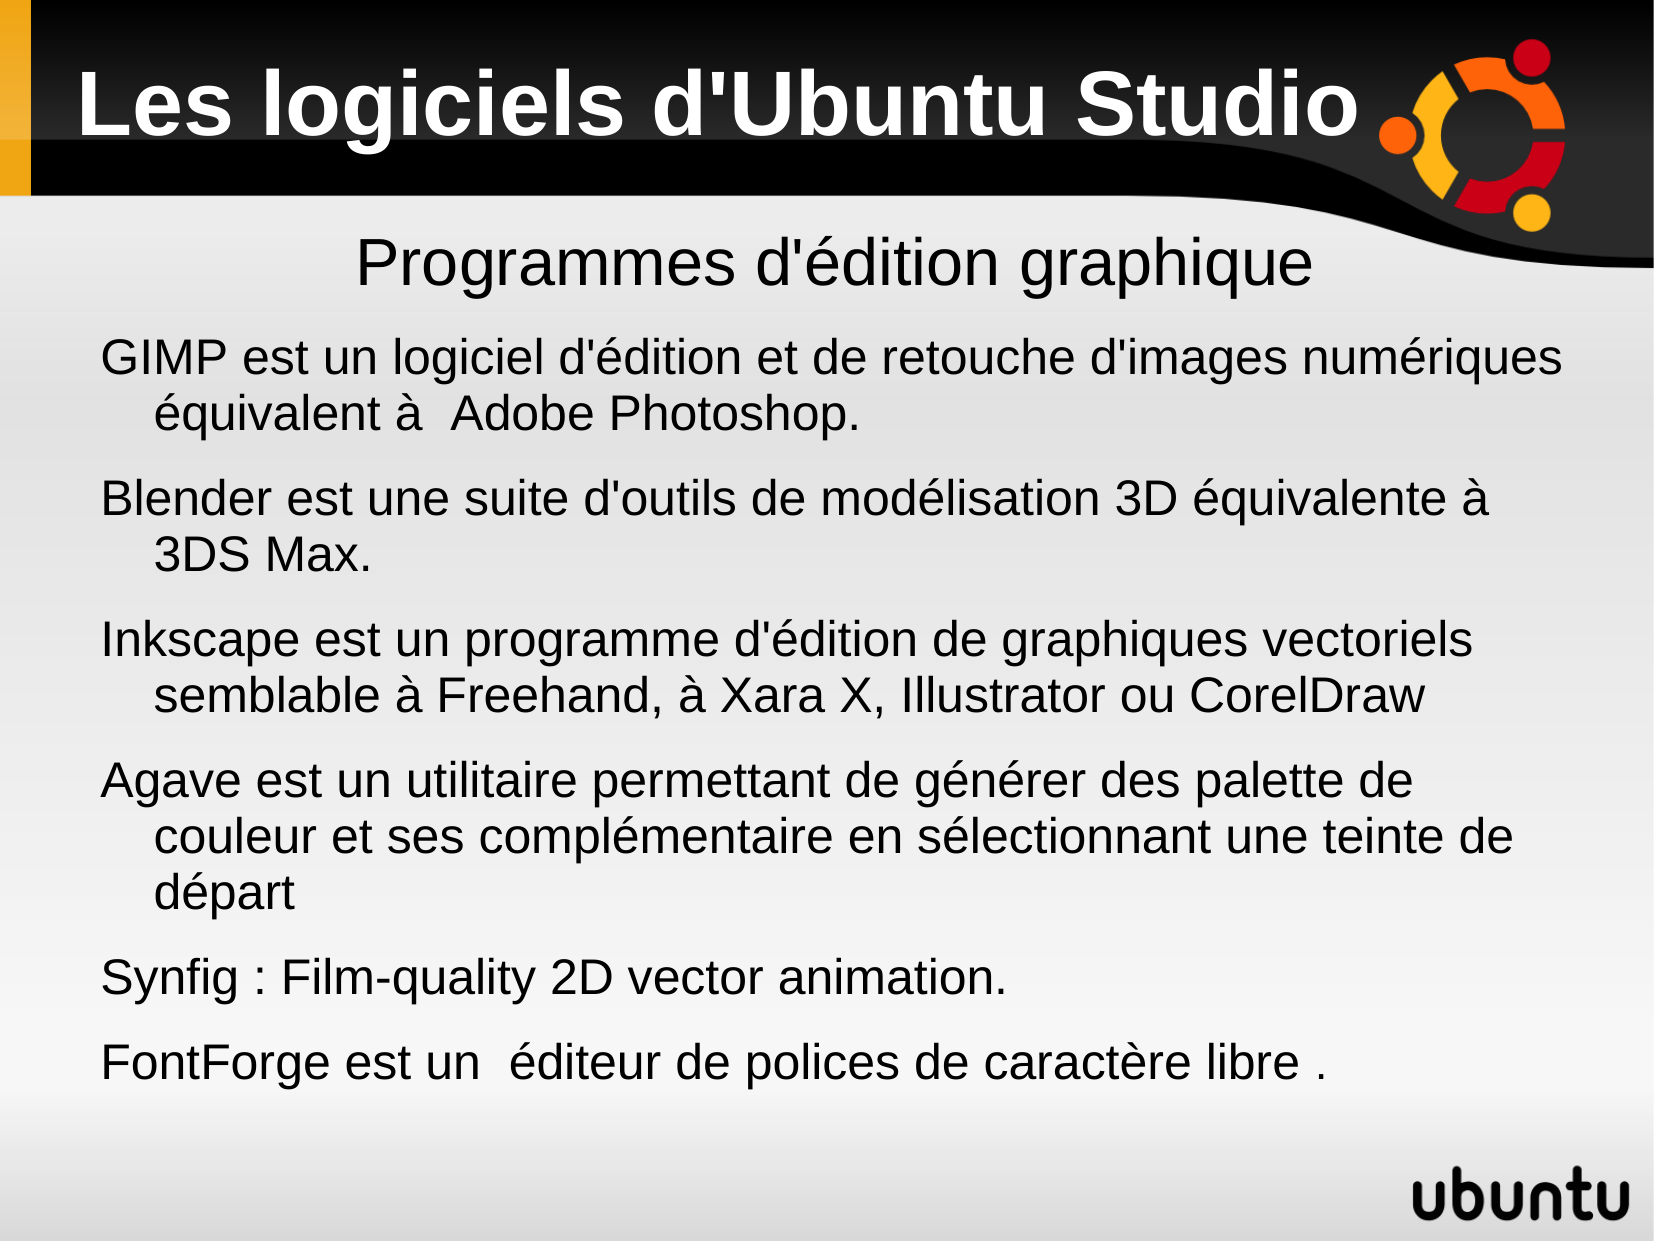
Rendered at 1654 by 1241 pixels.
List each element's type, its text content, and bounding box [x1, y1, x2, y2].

title Les logiciels d'Ubuntu Studio [76, 7, 1565, 200]
list Programmes d'édition graphique GIMP est un logiciel d'édition et de retouche d'images numériques équivalent à Adobe Photoshop. Blender est une suite d'outils de modélisation 3D équivalente à 3DS Max. Inkscape est un programme d'édition de graphiques vectoriels semblable à Freehand, à Xara X, Illustrator ou CorelDraw Agave est un utilitaire permettant de générer des palette de couleur et ses complémentaire en sélectionnant une teinte de départ Synfig : Film-quality 2D vector animation. FontForge est un éditeur de polices de caractère libre . [82, 225, 1571, 1168]
picture [0, 0, 1654, 1241]
